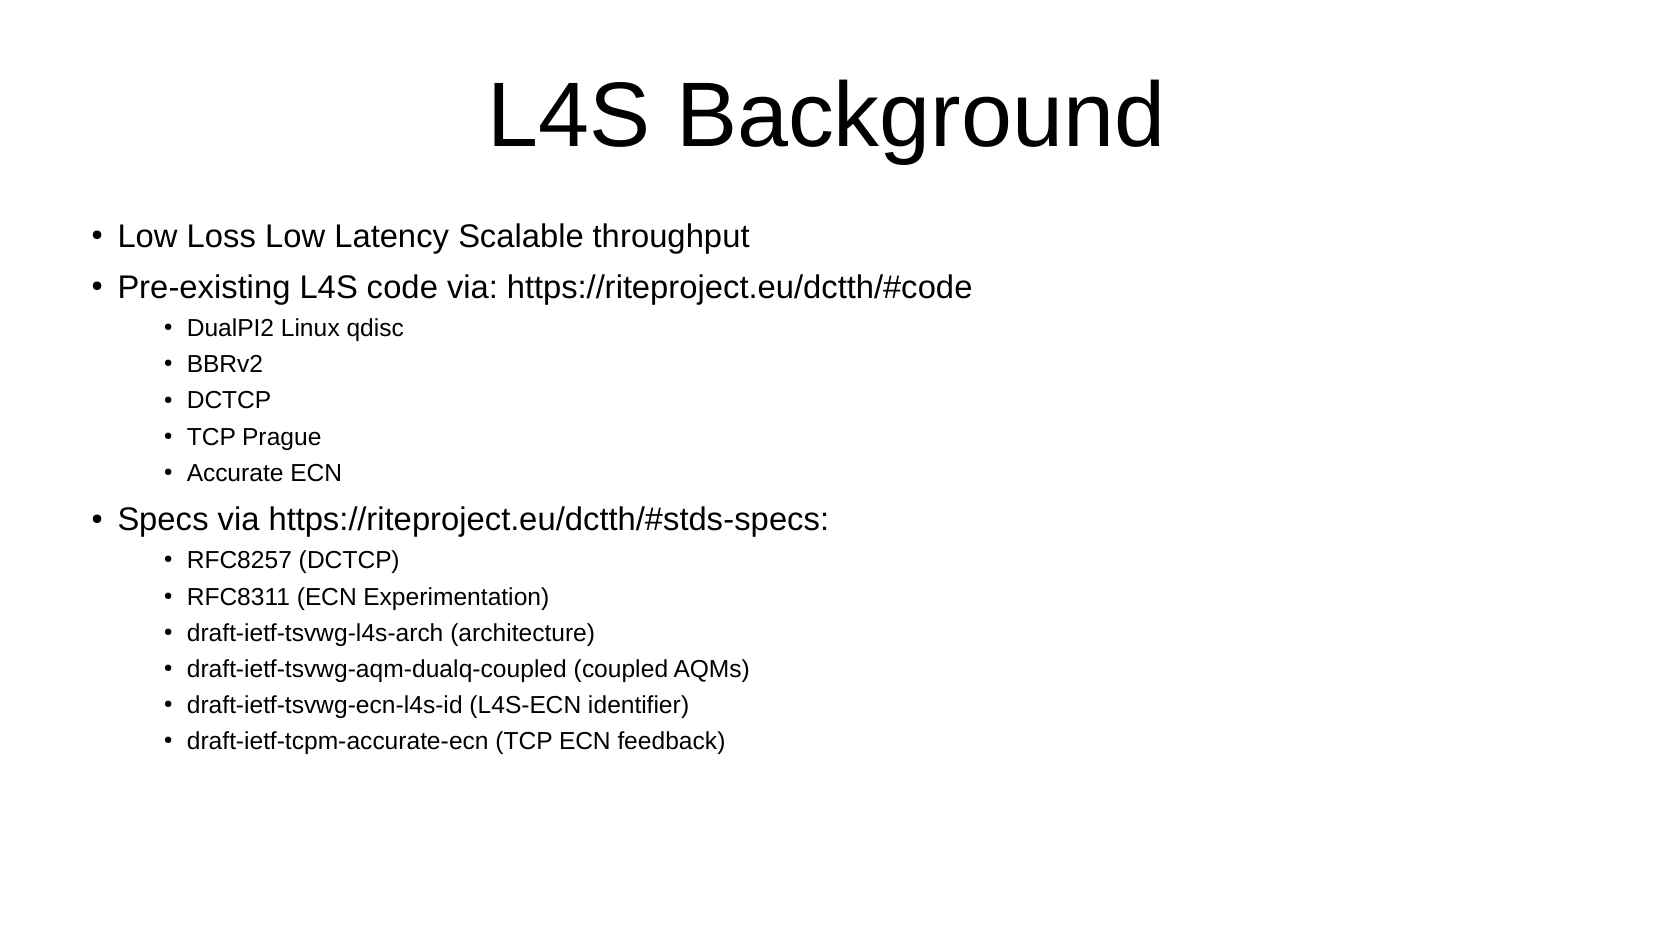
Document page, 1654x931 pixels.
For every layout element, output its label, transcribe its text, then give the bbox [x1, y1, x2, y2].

title L4S Background [82, 37, 1571, 193]
list Low Loss Low Latency Scalable throughput Pre-existing L4S code via: https://riteproject.eu/dctth/#code DualPI2 Linux qdisc BBRv2 DCTCP TCP Prague Accurate ECN Specs via https://riteproject.eu/dctth/#stds-specs: RFC8257 (DCTCP) RFC8311 (ECN Experimentation) draft-ietf-tsvwg-l4s-arch (architecture) draft-ietf-tsvwg-aqm-dualq-coupled (coupled AQMs) draft-ietf-tsvwg-ecn-l4s-id (L4S-ECN identifier) draft-ietf-tcpm-accurate-ecn (TCP ECN feedback) [82, 217, 1571, 758]
